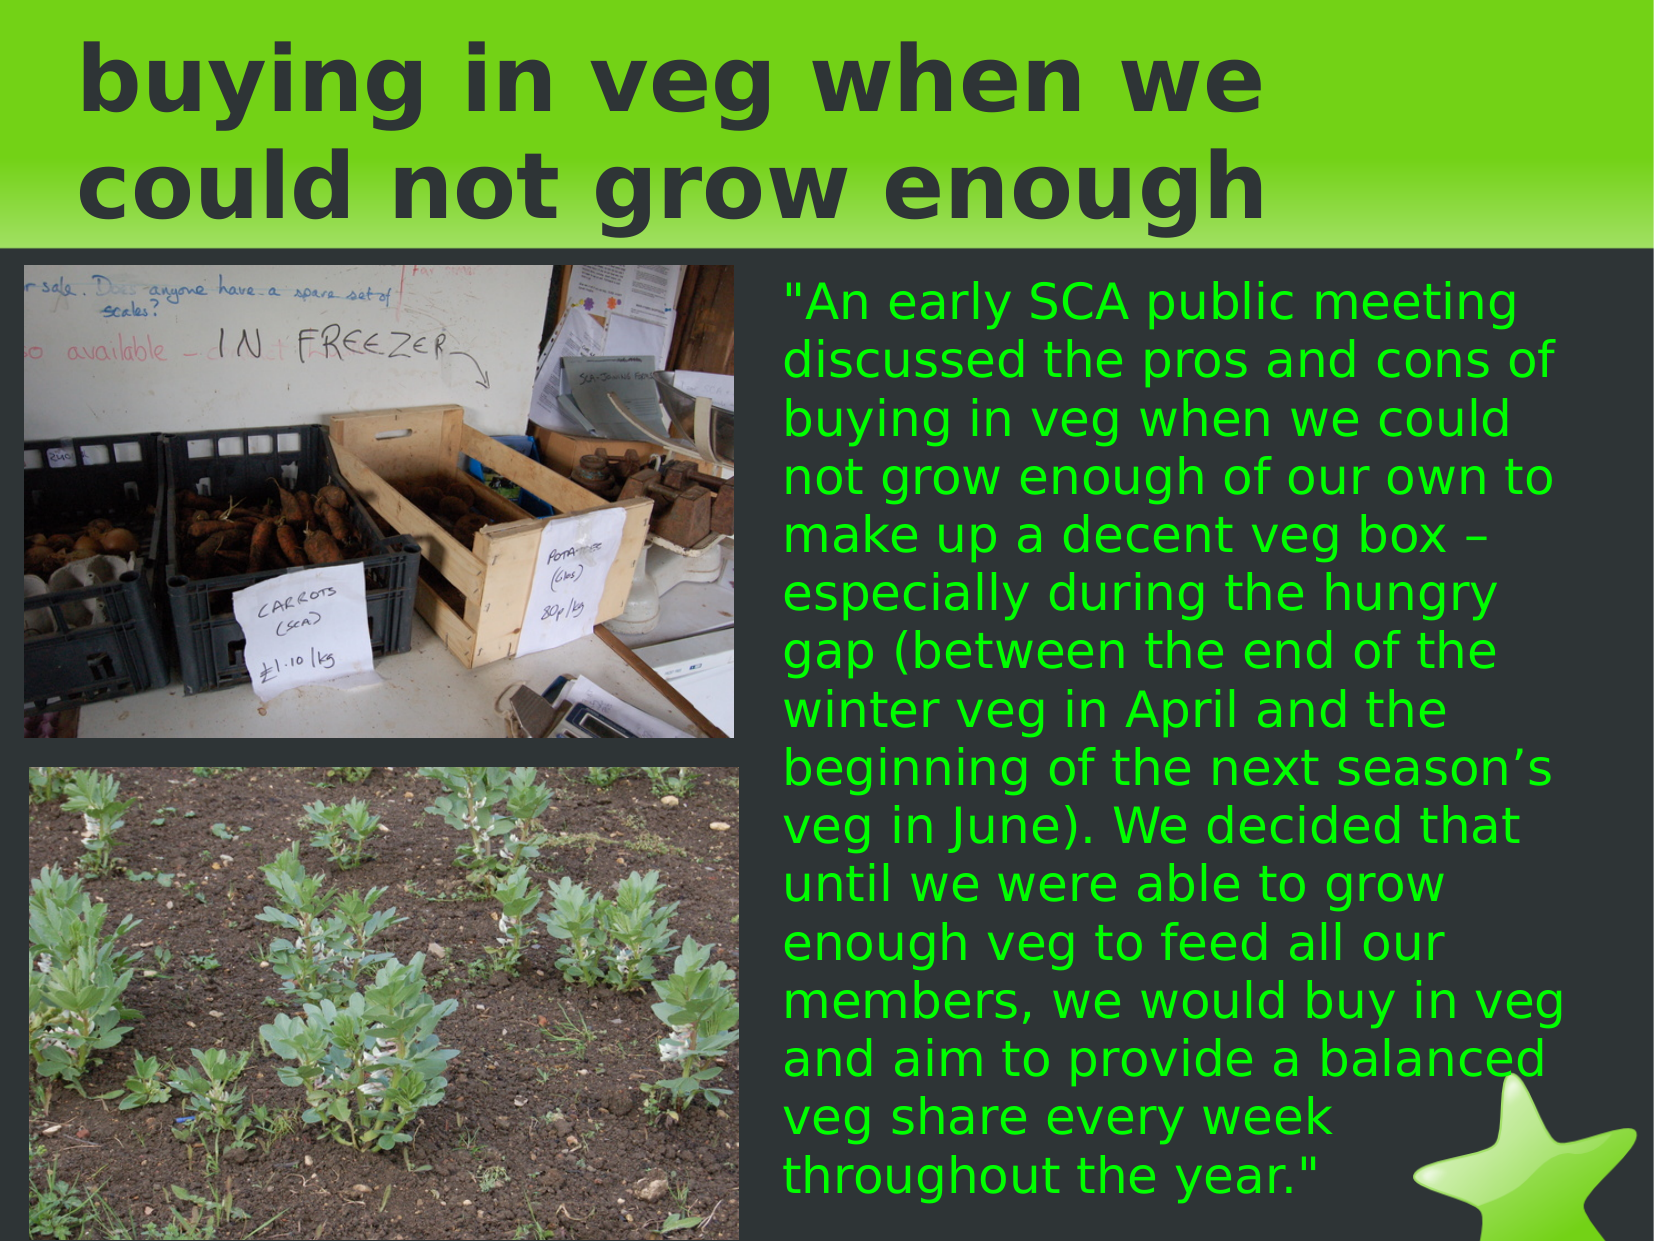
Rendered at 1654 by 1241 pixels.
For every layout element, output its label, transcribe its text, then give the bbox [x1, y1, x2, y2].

text_box "An early SCA public meeting discussed the pros and cons of buying in veg when we could not grow enough of our own to make up a decent veg box – especially during the hungry gap (between the end of the winter veg in April and the beginning of the next season’s veg in June). We decided that until we were able to grow enough veg to feed all our members, we would buy in veg and aim to provide a balanced veg share every week throughout the year." [767, 265, 1625, 1213]
picture [0, 0, 1654, 1241]
title buying in veg when we could not grow enough [76, 25, 1565, 240]
